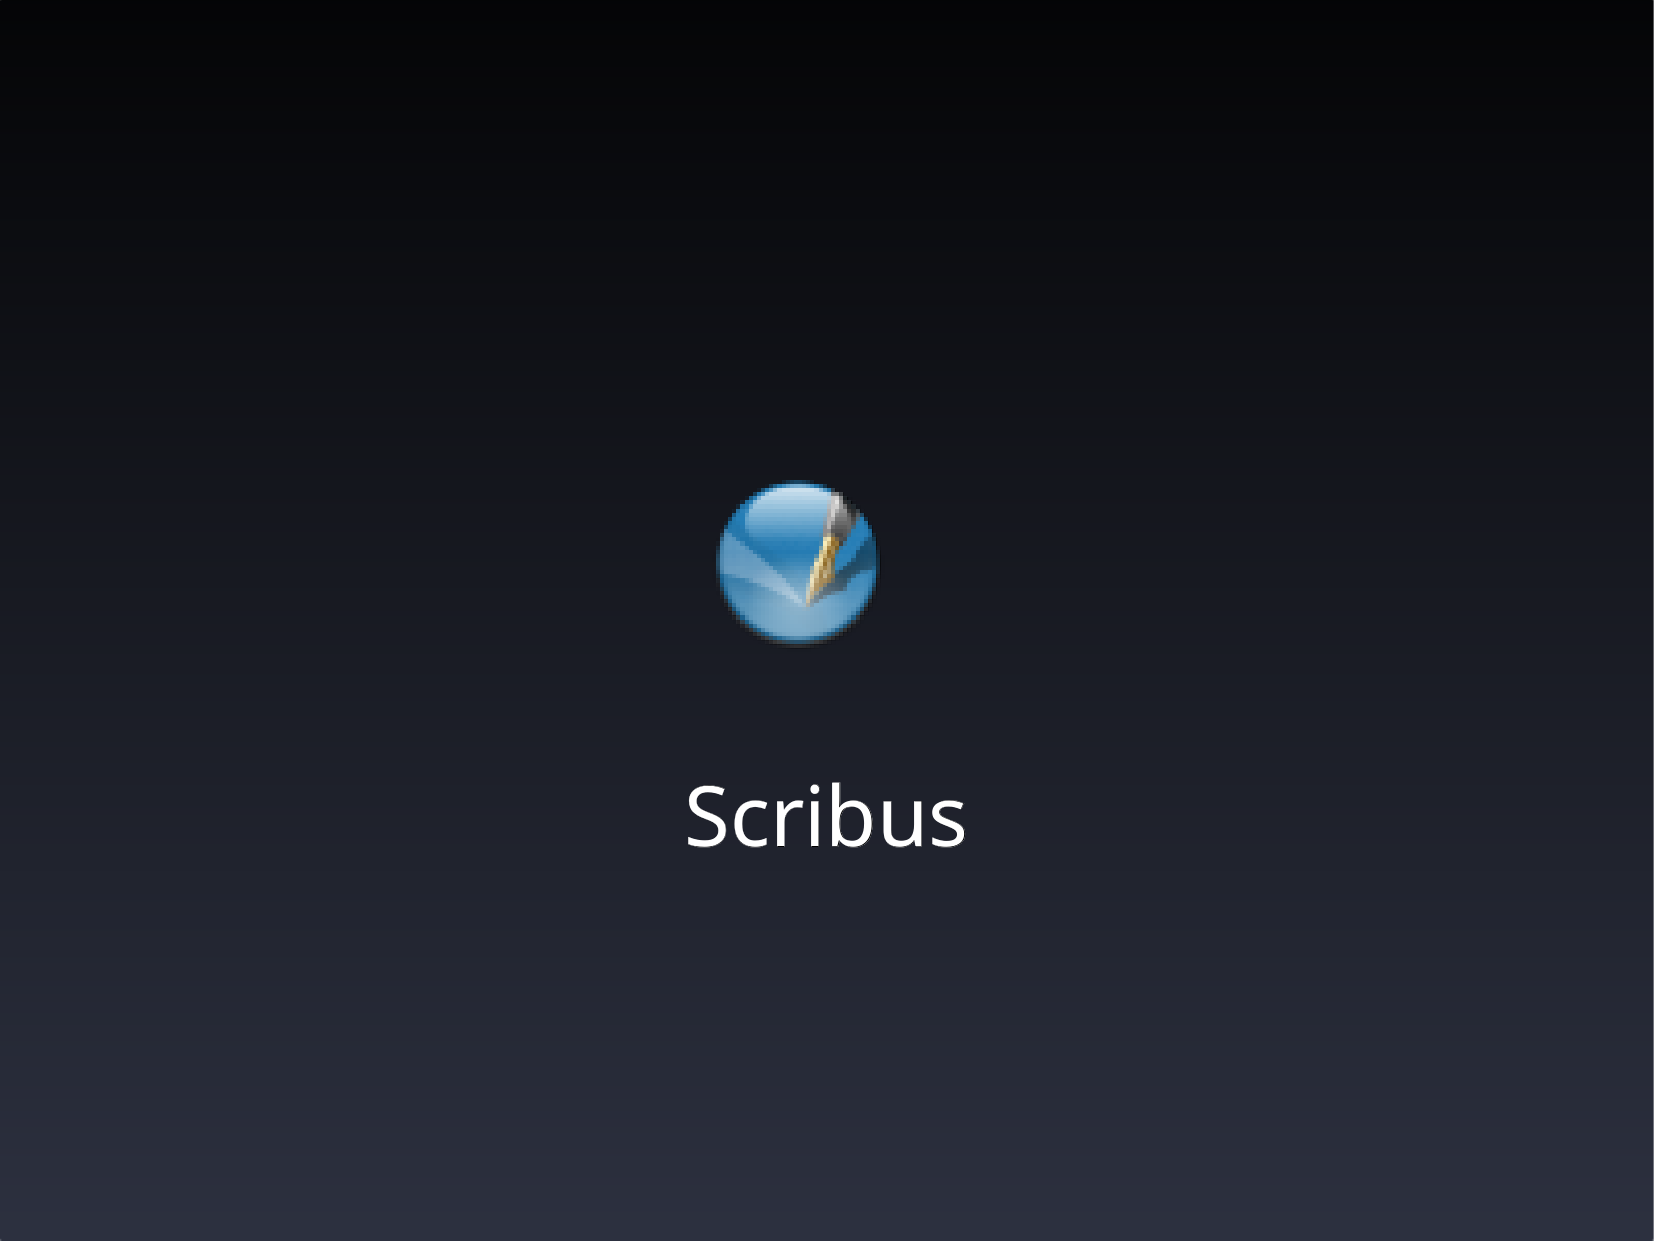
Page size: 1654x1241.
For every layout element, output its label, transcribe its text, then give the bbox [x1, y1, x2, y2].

text_box Scribus [206, 750, 1447, 860]
picture [0, 0, 1654, 1241]
